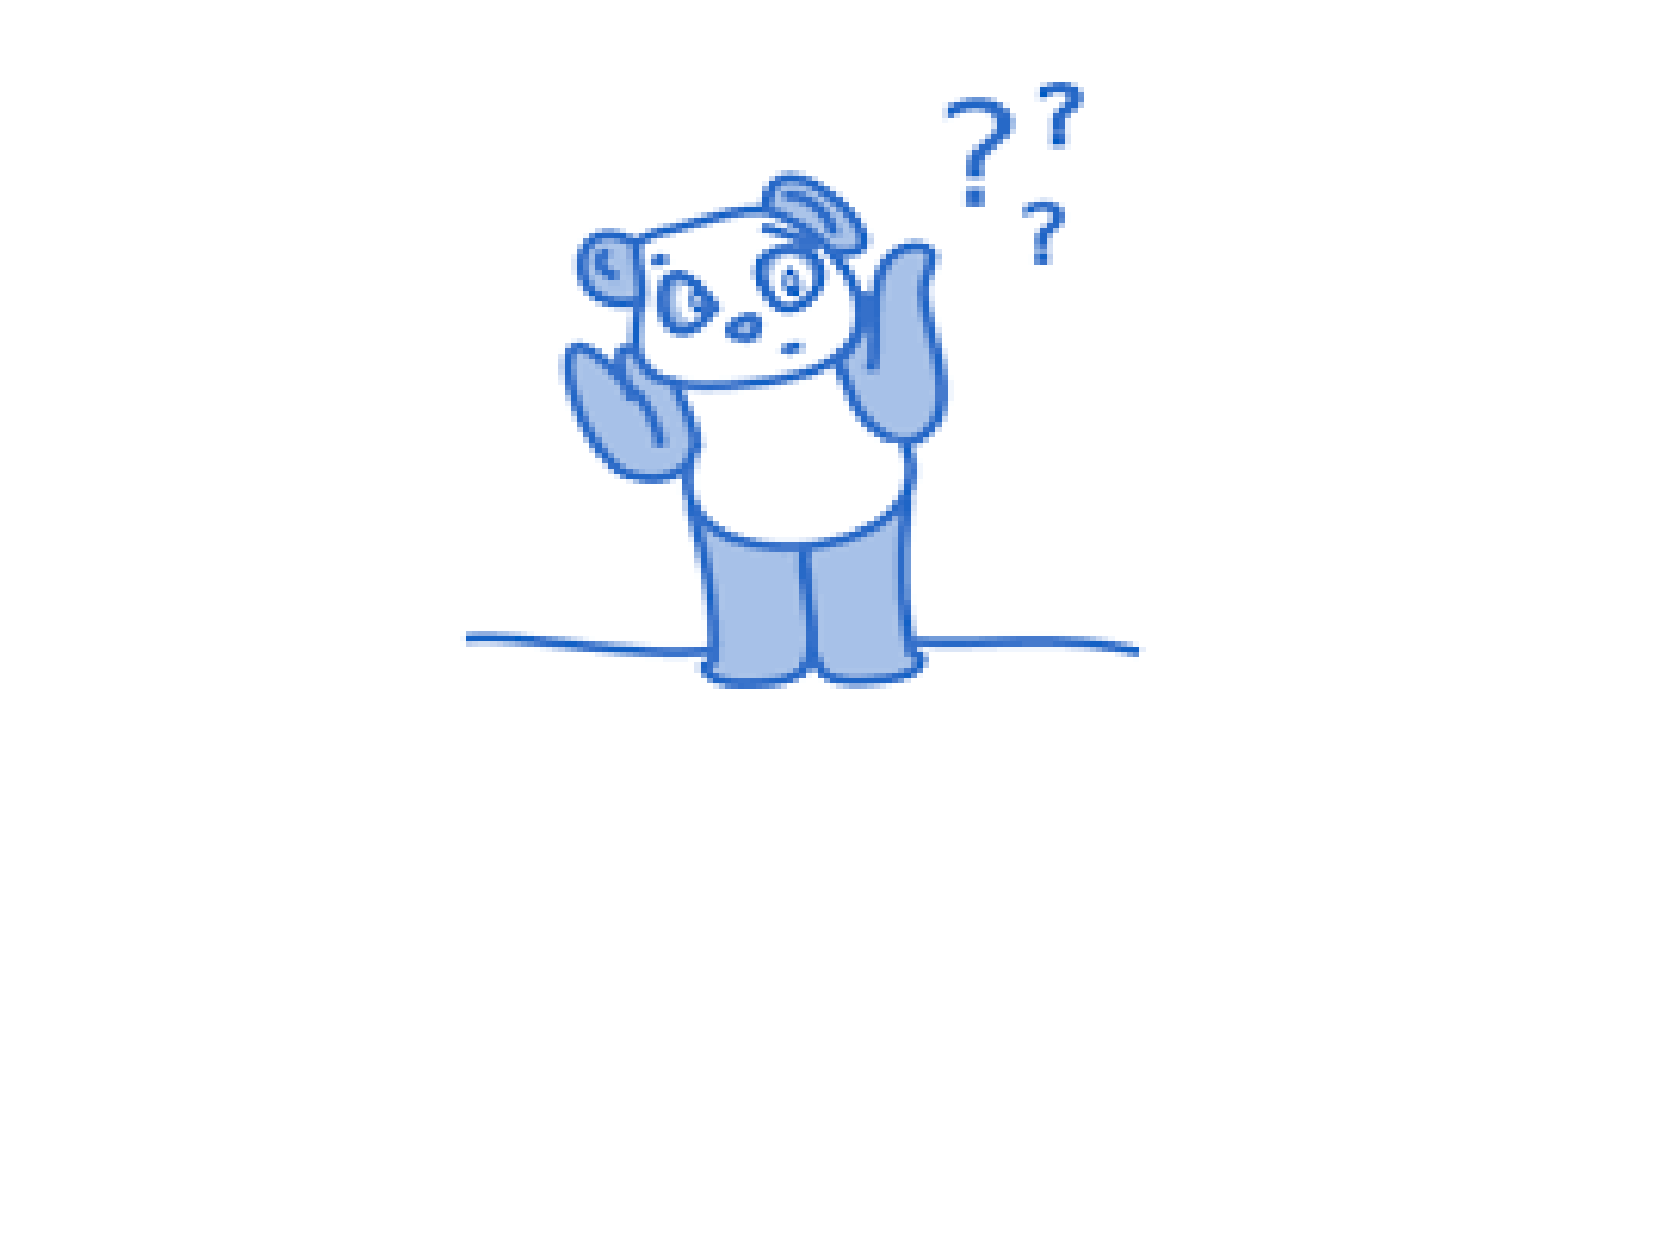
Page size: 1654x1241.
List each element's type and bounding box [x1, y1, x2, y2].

picture [460, 82, 1146, 689]
